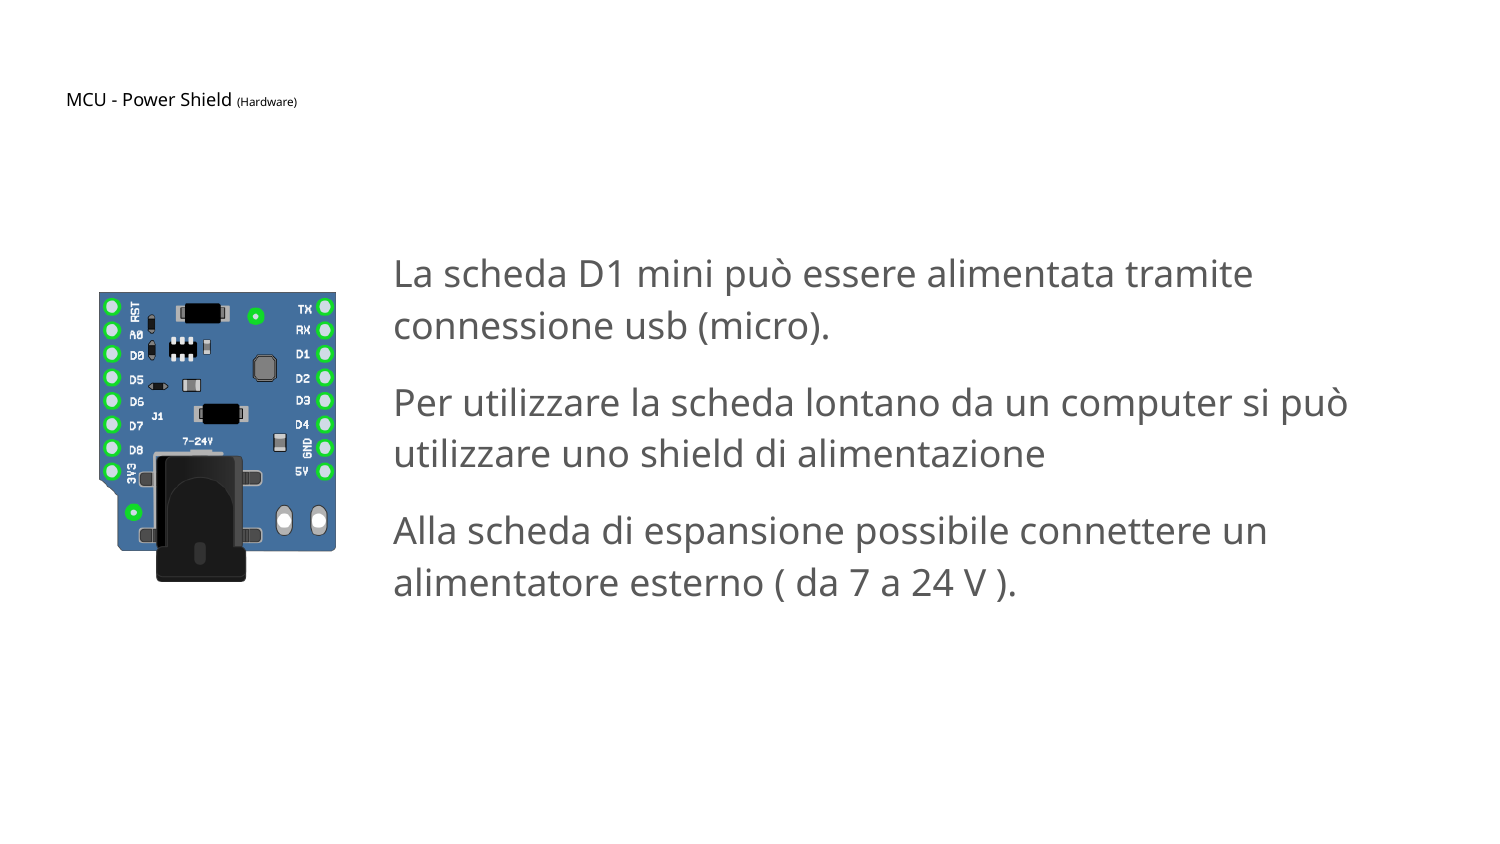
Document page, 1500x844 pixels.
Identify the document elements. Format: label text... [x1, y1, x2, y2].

picture [99, 292, 336, 582]
title MCU - Power Shield (Hardware) [51, 72, 1449, 167]
list La scheda D1 mini può essere alimentata tramite connessione usb (micro). Per utilizzare la scheda lontano da un computer si può utilizzare uno shield di alimentazione Alla scheda di espansione possibile connettere un alimentatore esterno ( da 7 a 24 V ). [378, 228, 1449, 672]
